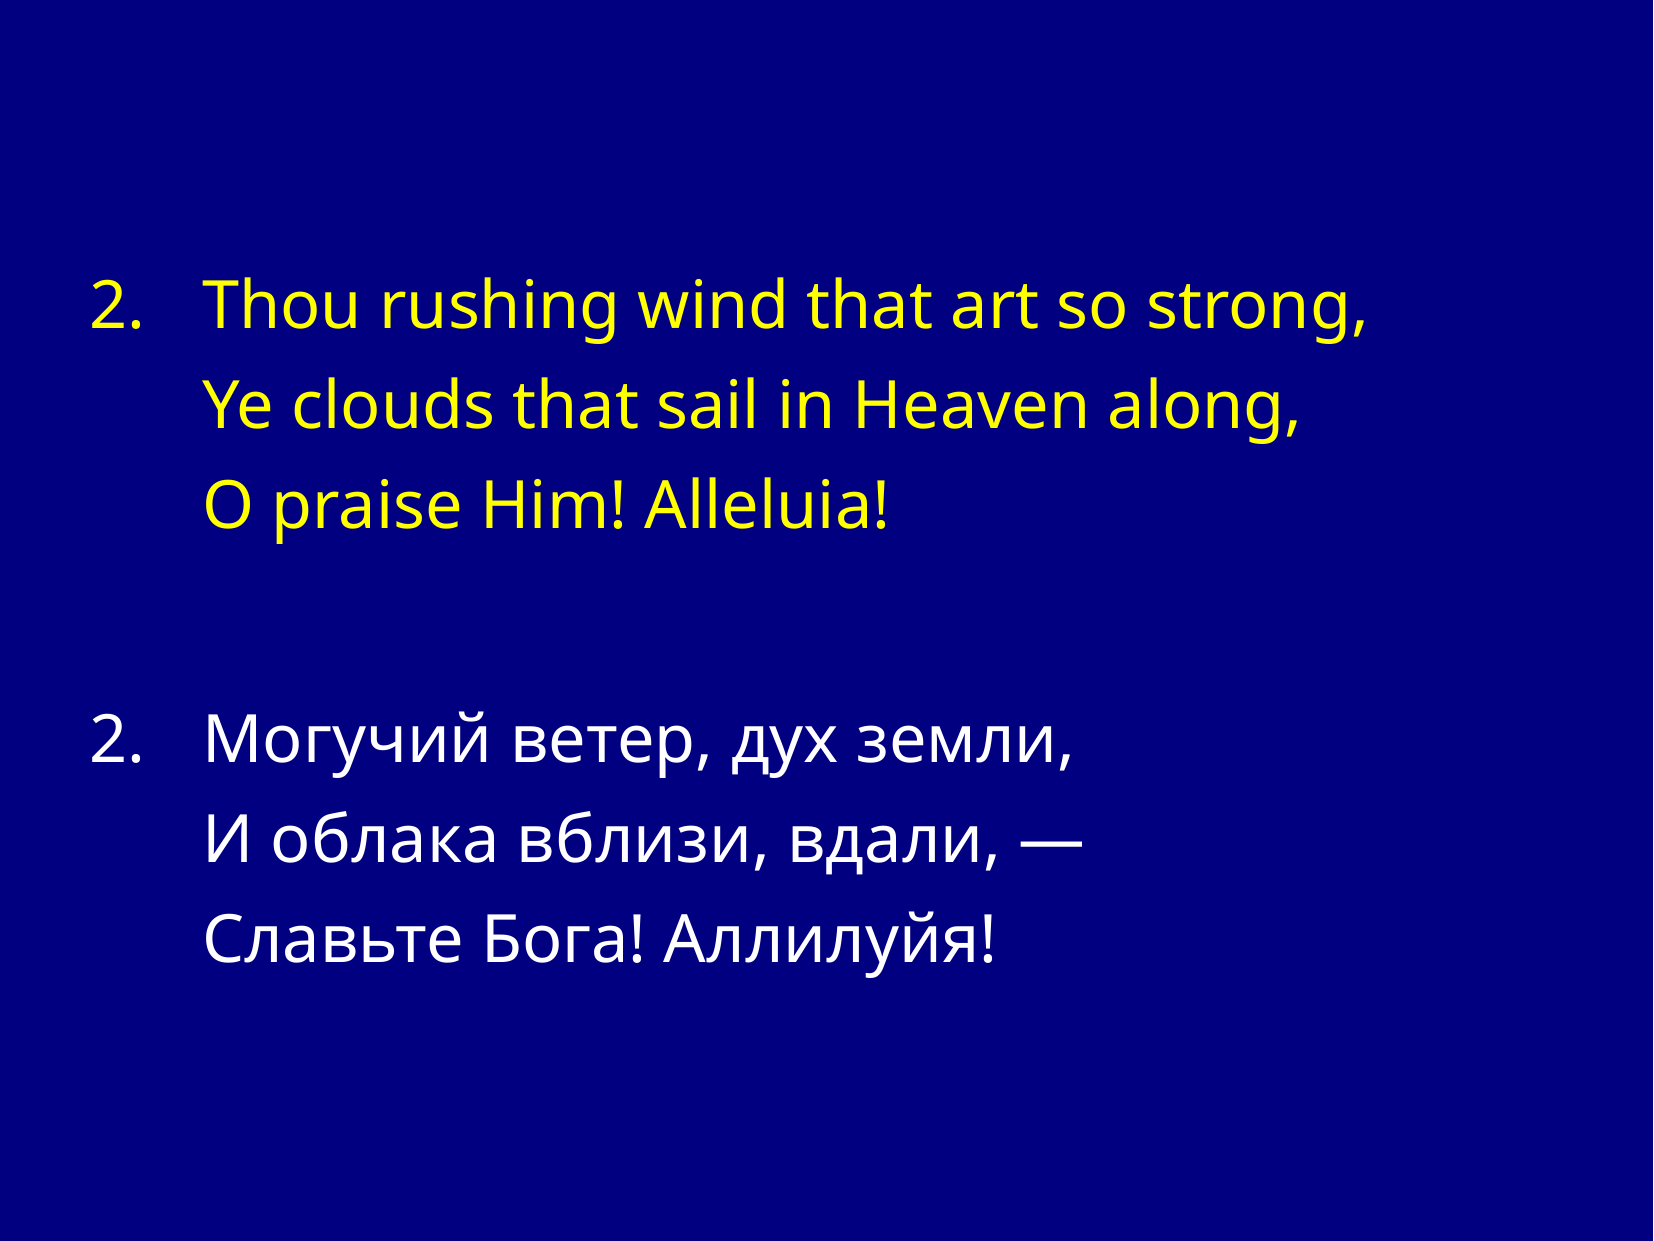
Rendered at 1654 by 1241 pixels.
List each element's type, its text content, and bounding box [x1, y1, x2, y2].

text_box 2. Thou rushing wind that art so strong, Ye clouds that sail in Heaven along, O praise Him! Alleluia! [75, 150, 1576, 638]
text_box 2. Могучий ветер, дух земли, И облака вблизи, вдали, ― Славьте Бога! Аллилуйя! [75, 675, 1576, 1163]
